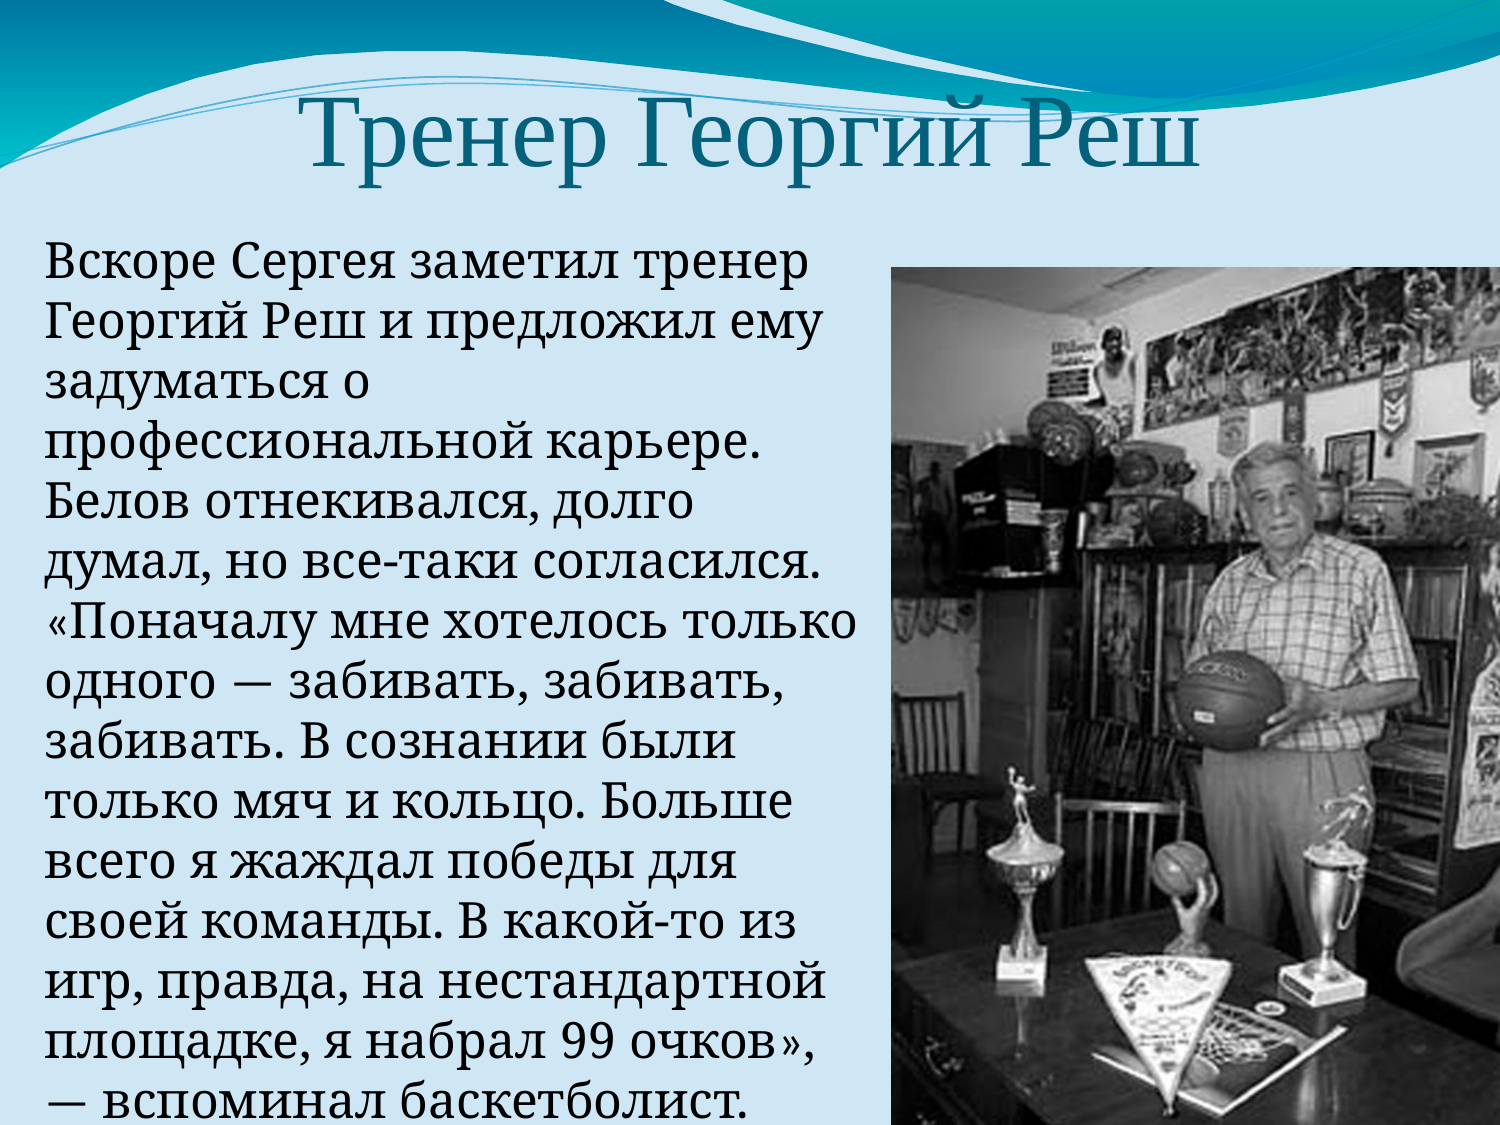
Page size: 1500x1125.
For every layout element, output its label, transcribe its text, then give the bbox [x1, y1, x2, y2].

text_box Вскоре Сергея заметил тренер Георгий Реш и предложил ему задуматься о профессиональной карьере. Белов отнекивался, долго думал, но все-таки согласился. «Поначалу мне хотелось только одного — забивать, забивать, забивать. В сознании были только мяч и кольцо. Больше всего я жаждал победы для своей команды. В какой-то из игр, правда, на нестандартной площадке, я набрал 99 очков», — вспоминал баскетболист. [29, 220, 880, 1125]
picture [891, 267, 1500, 1125]
title Тренер Георгий Реш [75, 54, 1425, 197]
